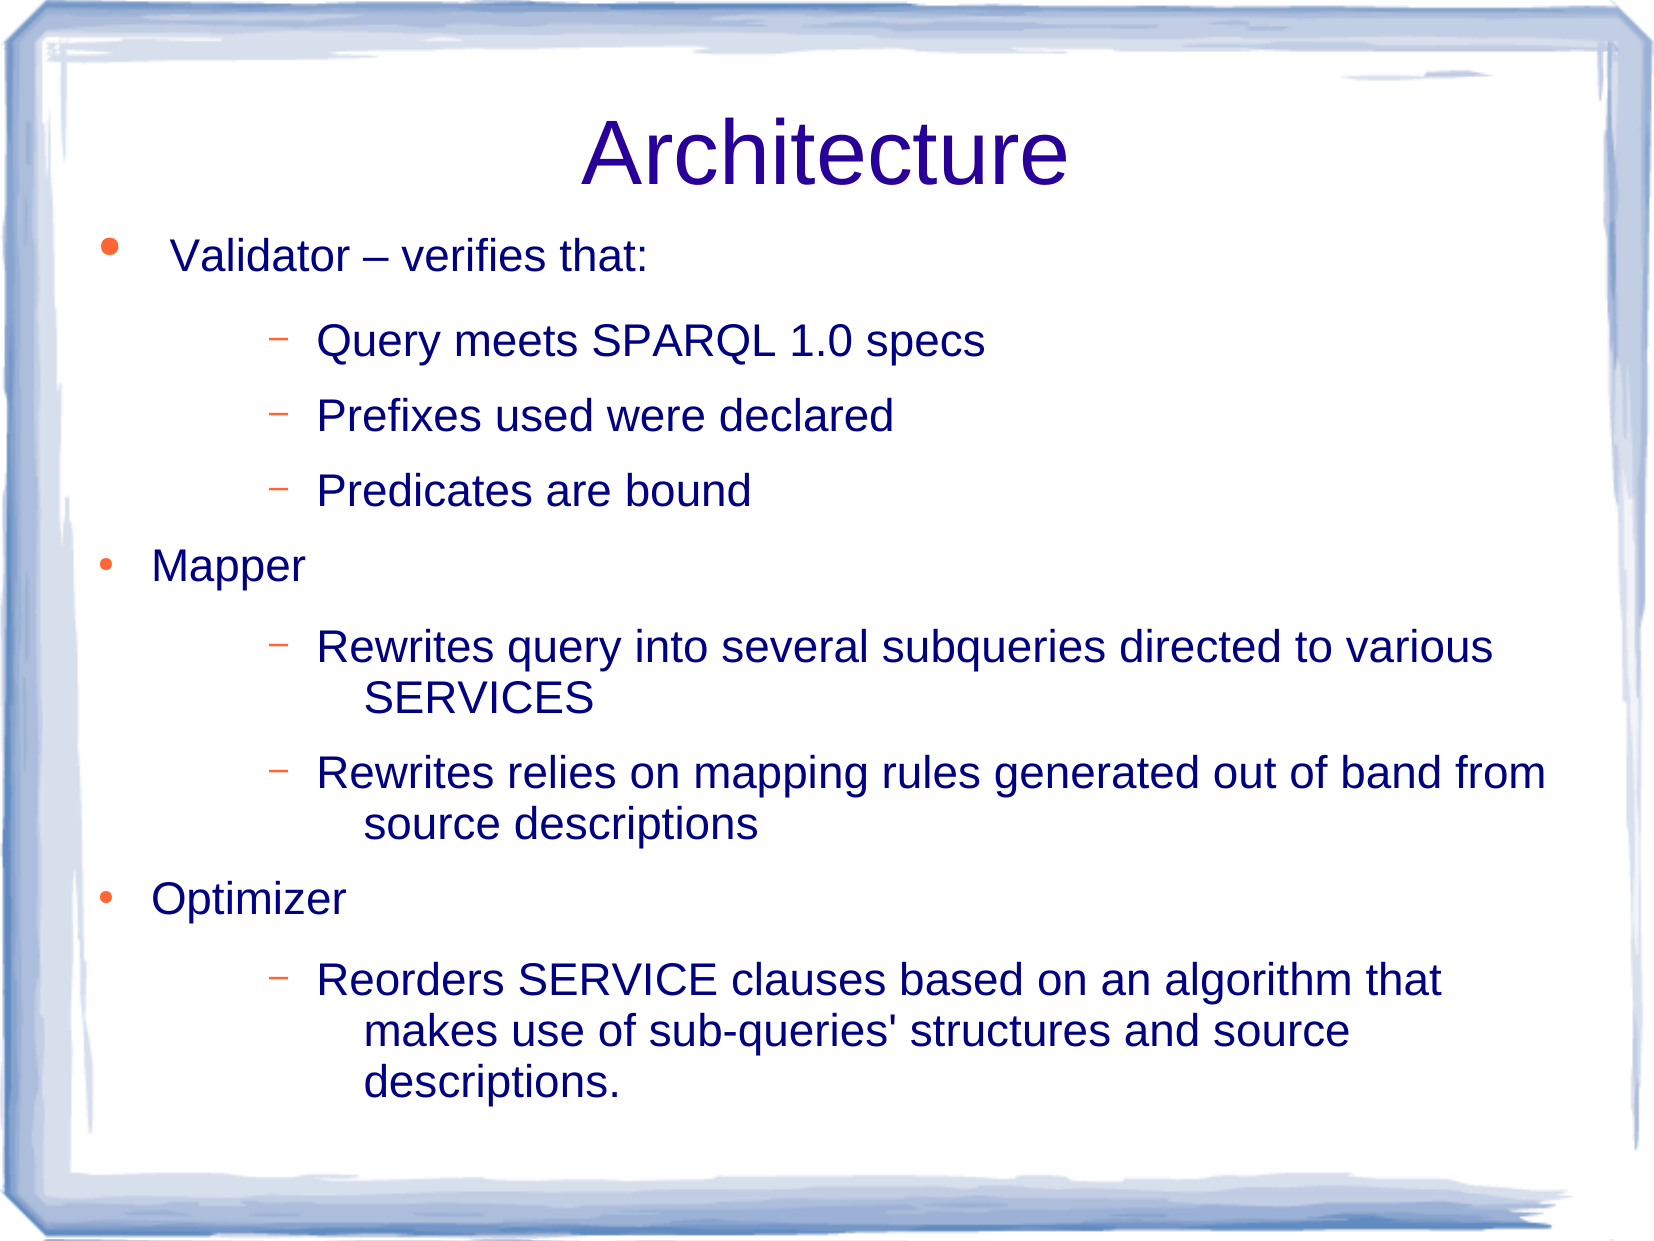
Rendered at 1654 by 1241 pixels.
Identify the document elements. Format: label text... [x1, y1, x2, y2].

title Architecture [82, 49, 1571, 257]
list Validator – verifies that: Query meets SPARQL 1.0 specs Prefixes used were declared Predicates are bound Mapper Rewrites query into several subqueries directed to various SERVICES Rewrites relies on mapping rules generated out of band from source descriptions Optimizer Reorders SERVICE clauses based on an algorithm that makes use of sub-queries' structures and source descriptions. [80, 210, 1569, 1108]
picture [0, 0, 1654, 1241]
